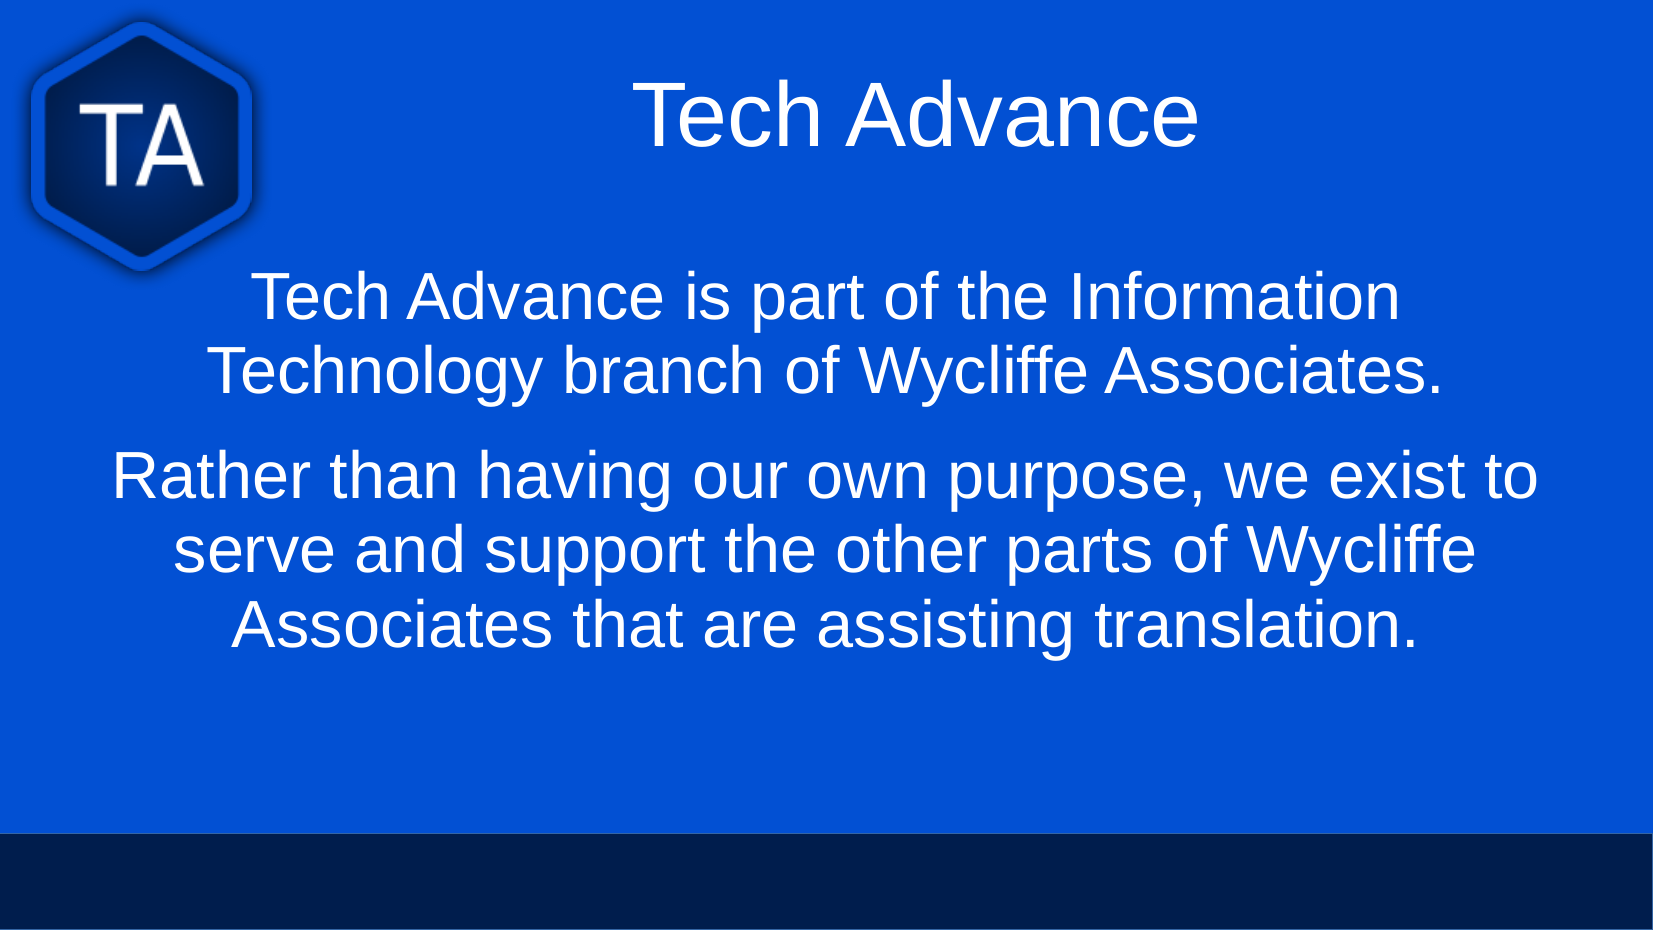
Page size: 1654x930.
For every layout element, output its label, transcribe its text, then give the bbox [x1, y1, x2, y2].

picture [31, 22, 252, 271]
title Tech Advance [263, 37, 1571, 193]
list Tech Advance is part of the Information Technology branch of Wycliffe Associates. Rather than having our own purpose, we exist to serve and support the other parts of Wycliffe Associates that are assisting translation. [82, 258, 1571, 757]
